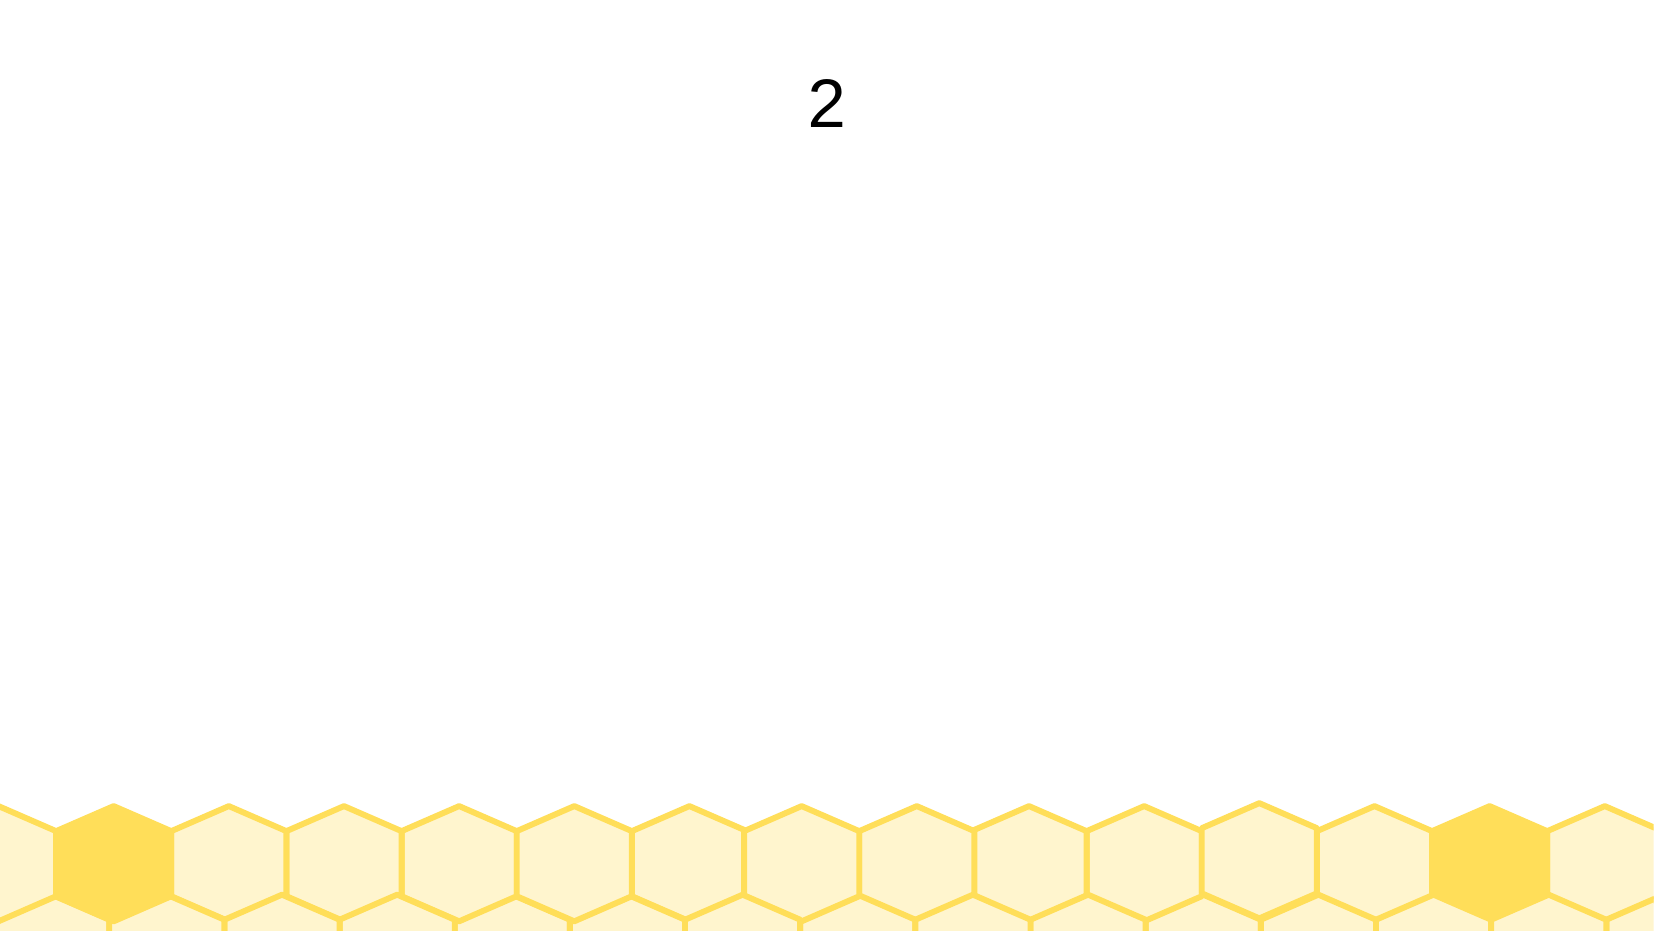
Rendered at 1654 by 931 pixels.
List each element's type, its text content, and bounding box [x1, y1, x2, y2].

title 2 [88, 29, 1565, 178]
